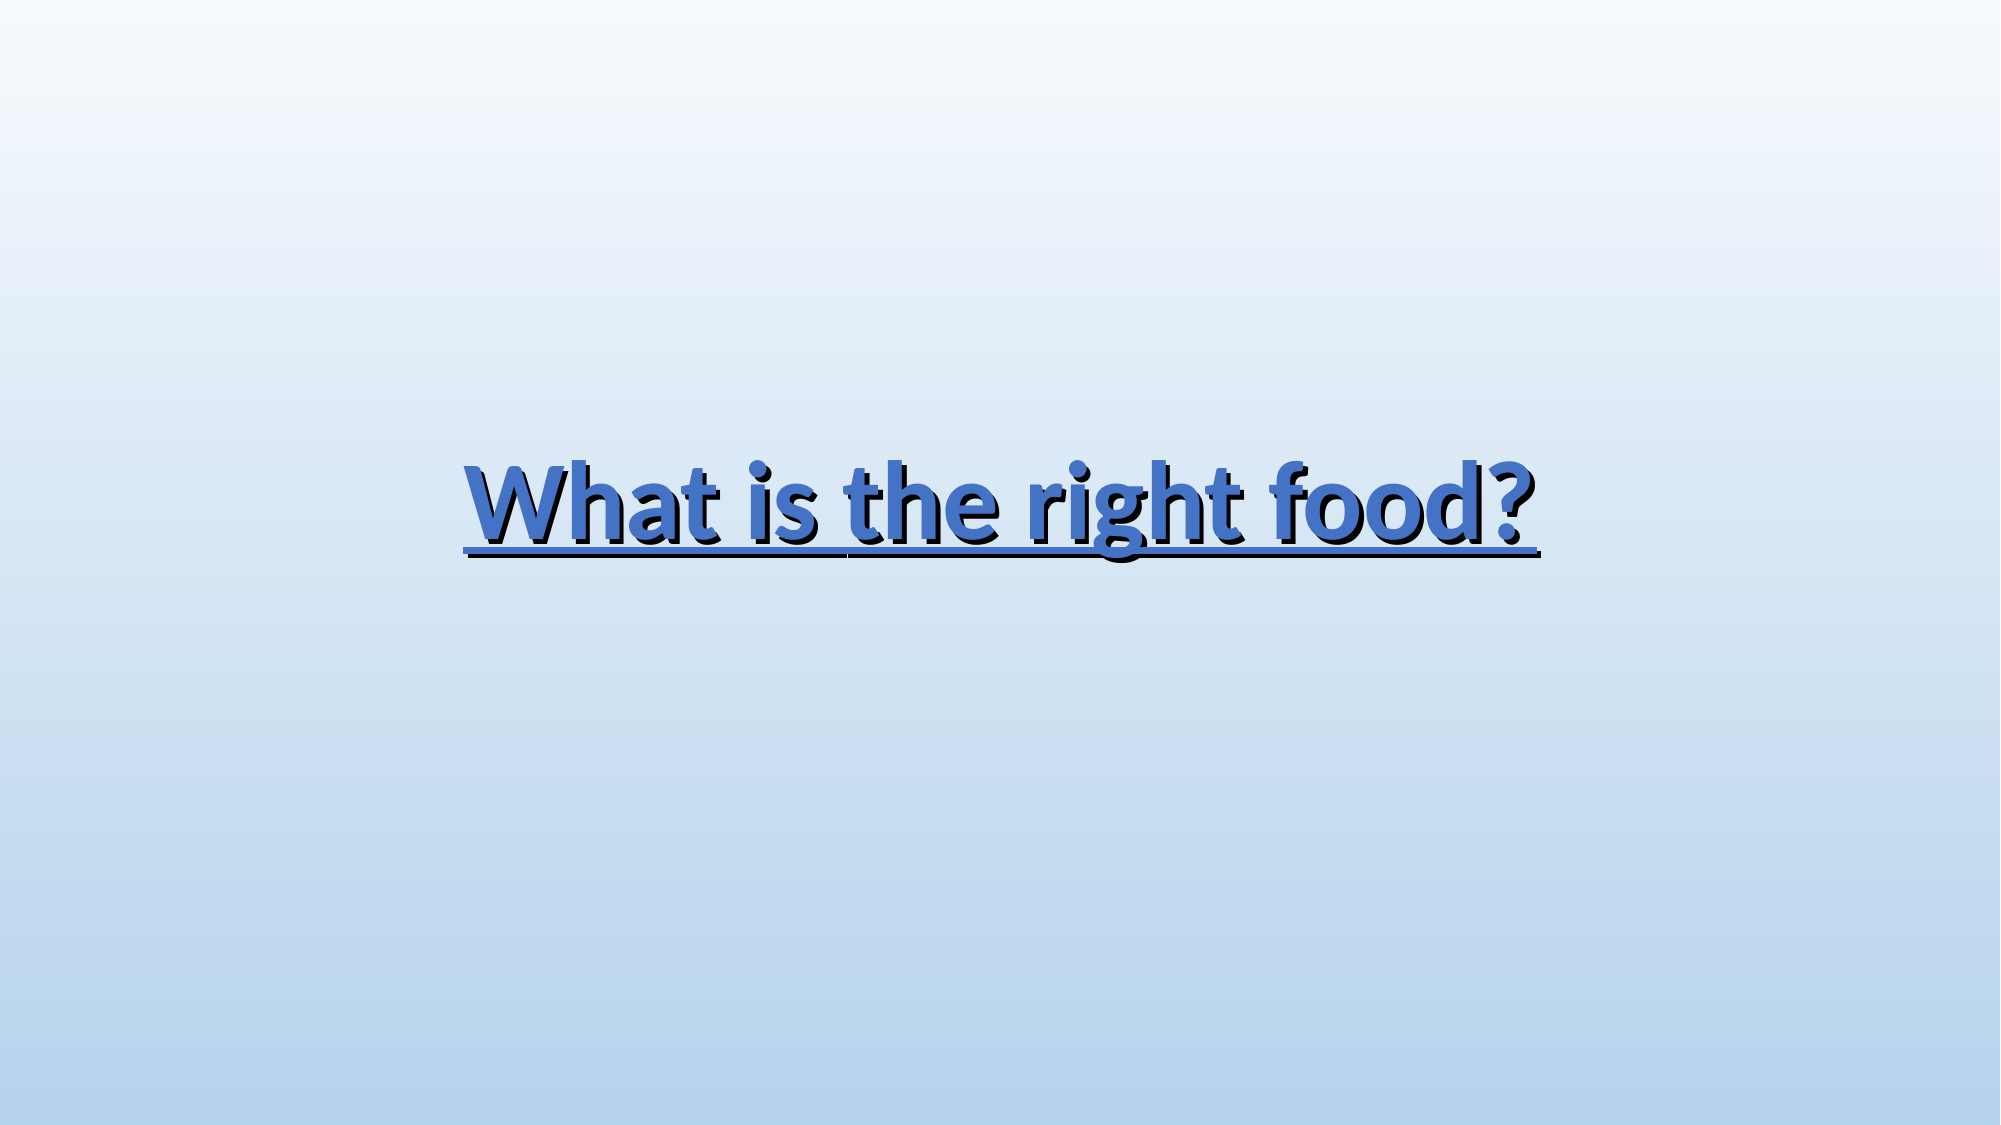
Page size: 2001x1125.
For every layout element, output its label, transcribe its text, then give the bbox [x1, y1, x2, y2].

text_box What is the right food? [448, 420, 1552, 570]
